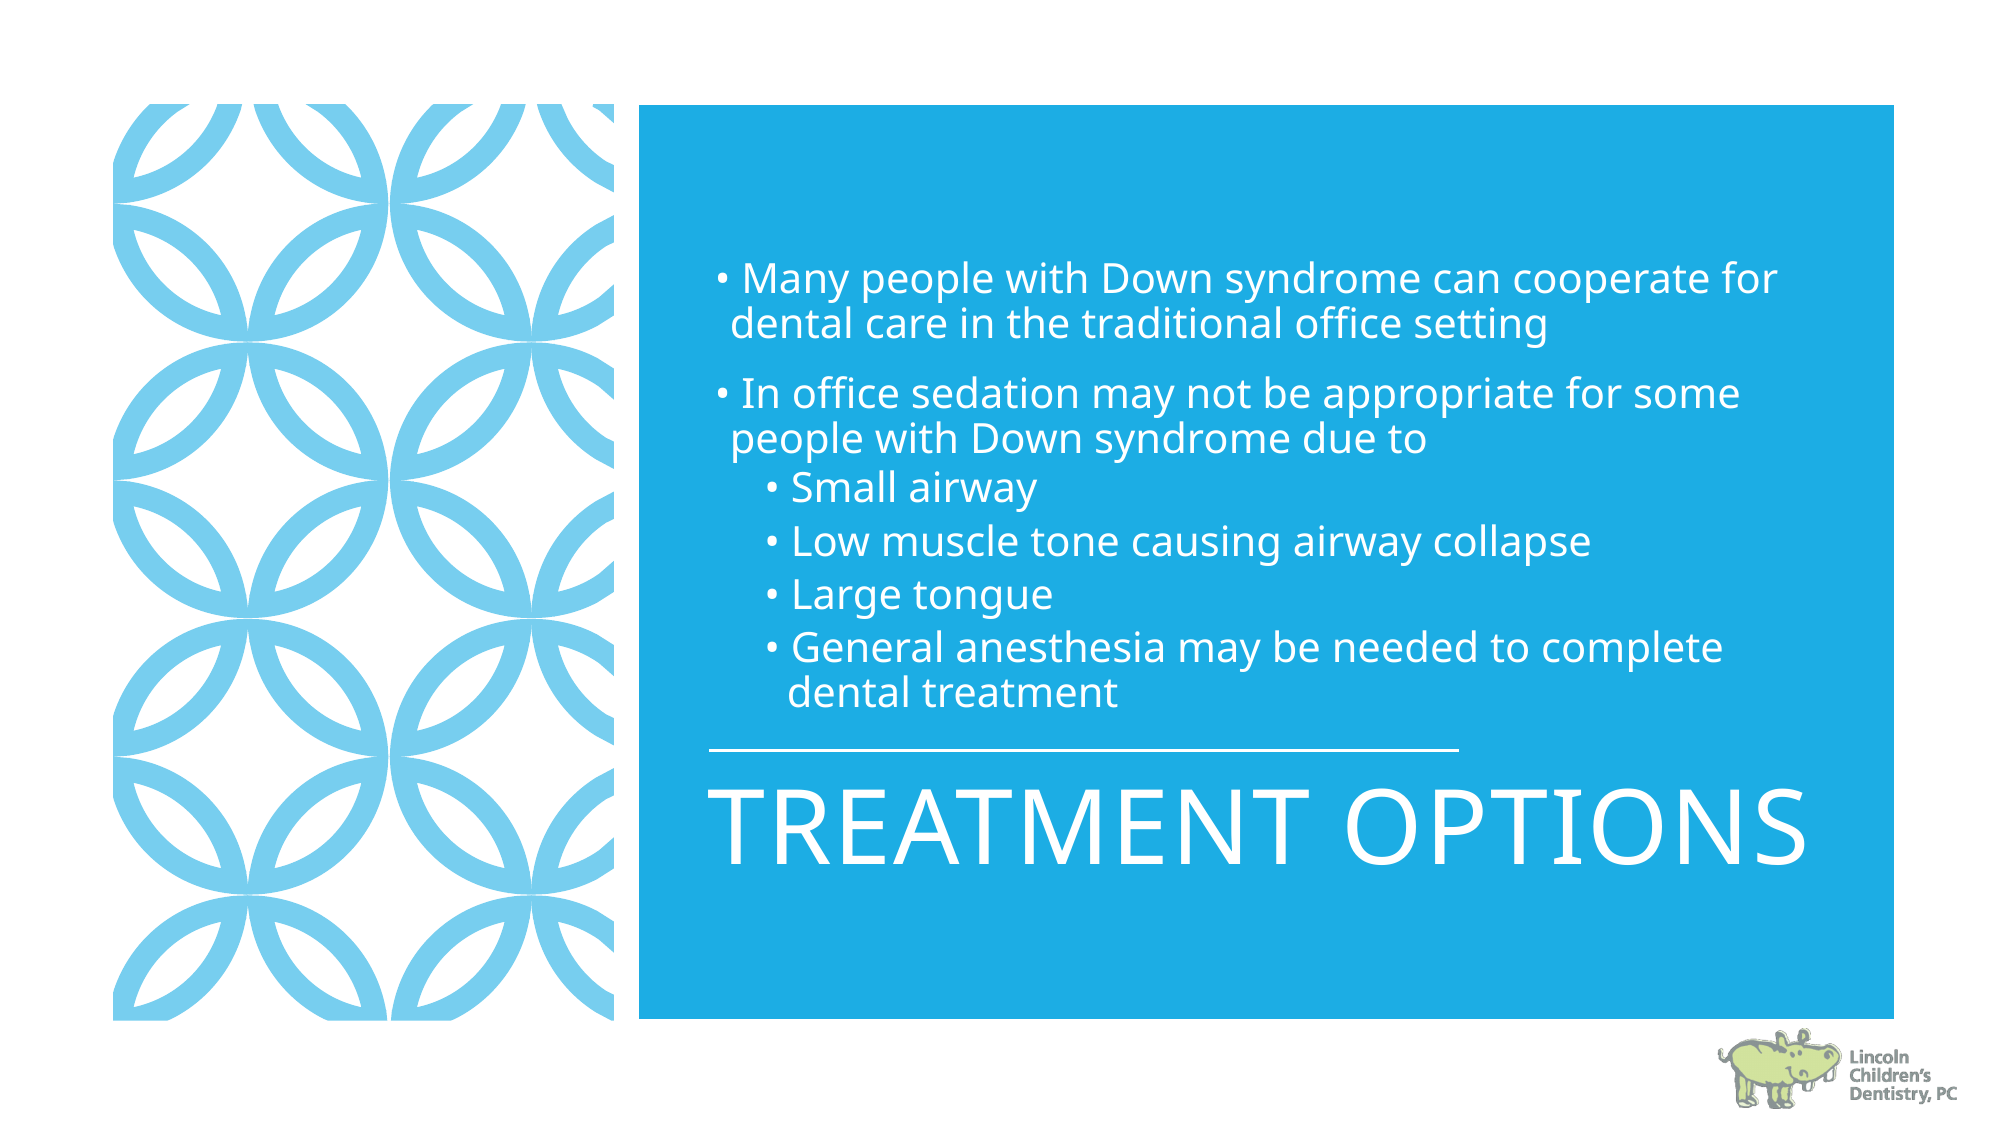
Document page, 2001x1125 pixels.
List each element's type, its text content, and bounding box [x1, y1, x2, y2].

text_box [0, 0, 2000, 1125]
picture [1717, 1028, 1957, 1109]
title Treatment options [692, 776, 1842, 982]
list • Many people with Down syndrome can cooperate for dental care in the traditional office setting • In office sedation may not be appropriate for some people with Down syndrome due to • Small airway • Low muscle tone causing airway collapse • Large tongue • General anesthesia may be needed to complete dental treatment [692, 158, 1842, 725]
